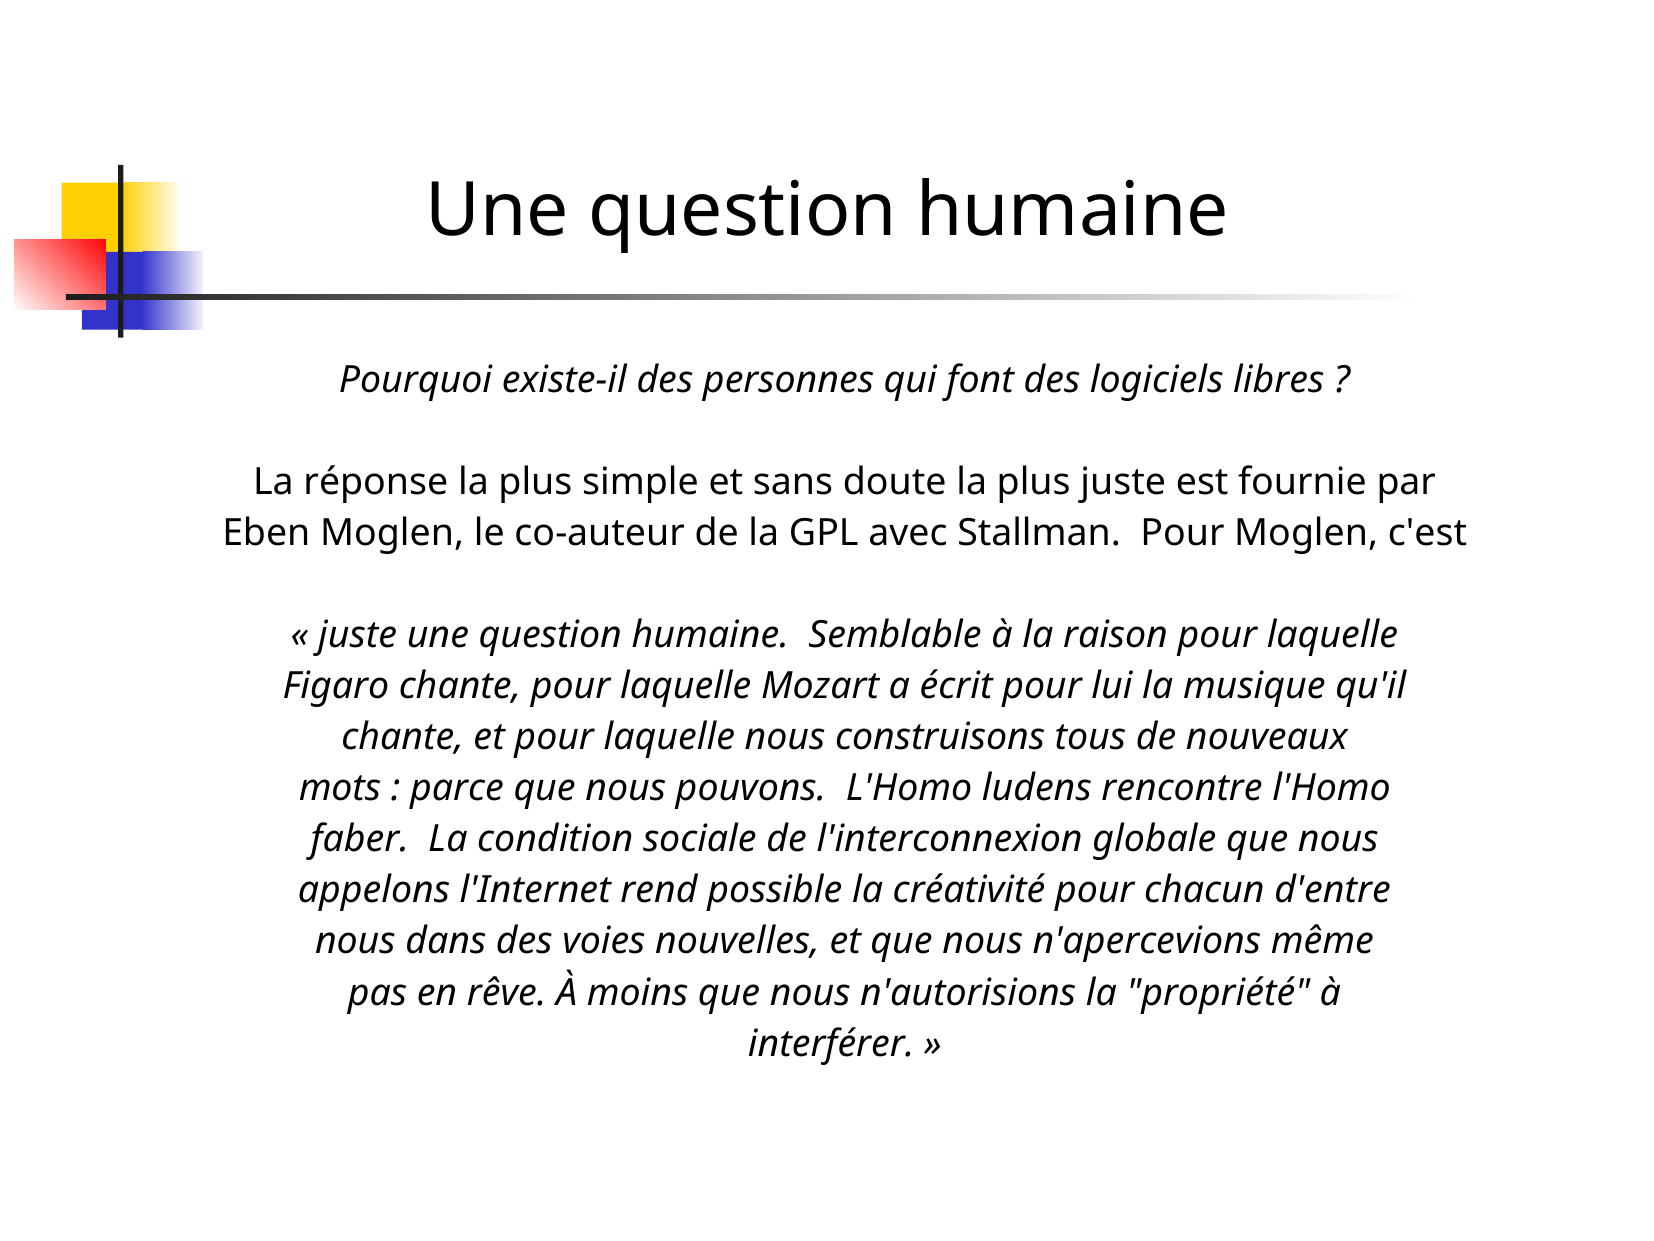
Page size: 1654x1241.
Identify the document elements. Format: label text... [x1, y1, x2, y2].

title Une question humaine [121, 102, 1534, 311]
subtitle Pourquoi existe-il des personnes qui font des logiciels libres ? La réponse la plus simple et sans doute la plus juste est fournie par Eben Moglen, le co-auteur de la GPL avec Stallman. Pour Moglen, c'est « juste une question humaine. Semblable à la raison pour laquelle Figaro chante, pour laquelle Mozart a écrit pour lui la musique qu'il chante, et pour laquelle nous construisons tous de nouveaux mots : parce que nous pouvons. L'Homo ludens rencontre l'Homo faber. La condition sociale de l'interconnexion globale que nous appelons l'Internet rend possible la créativité pour chacun d'entre nous dans des voies nouvelles, et que nous n'apercevions même pas en rêve. À moins que nous n'autorisions la "propriété" à interférer. » [121, 344, 1534, 1127]
